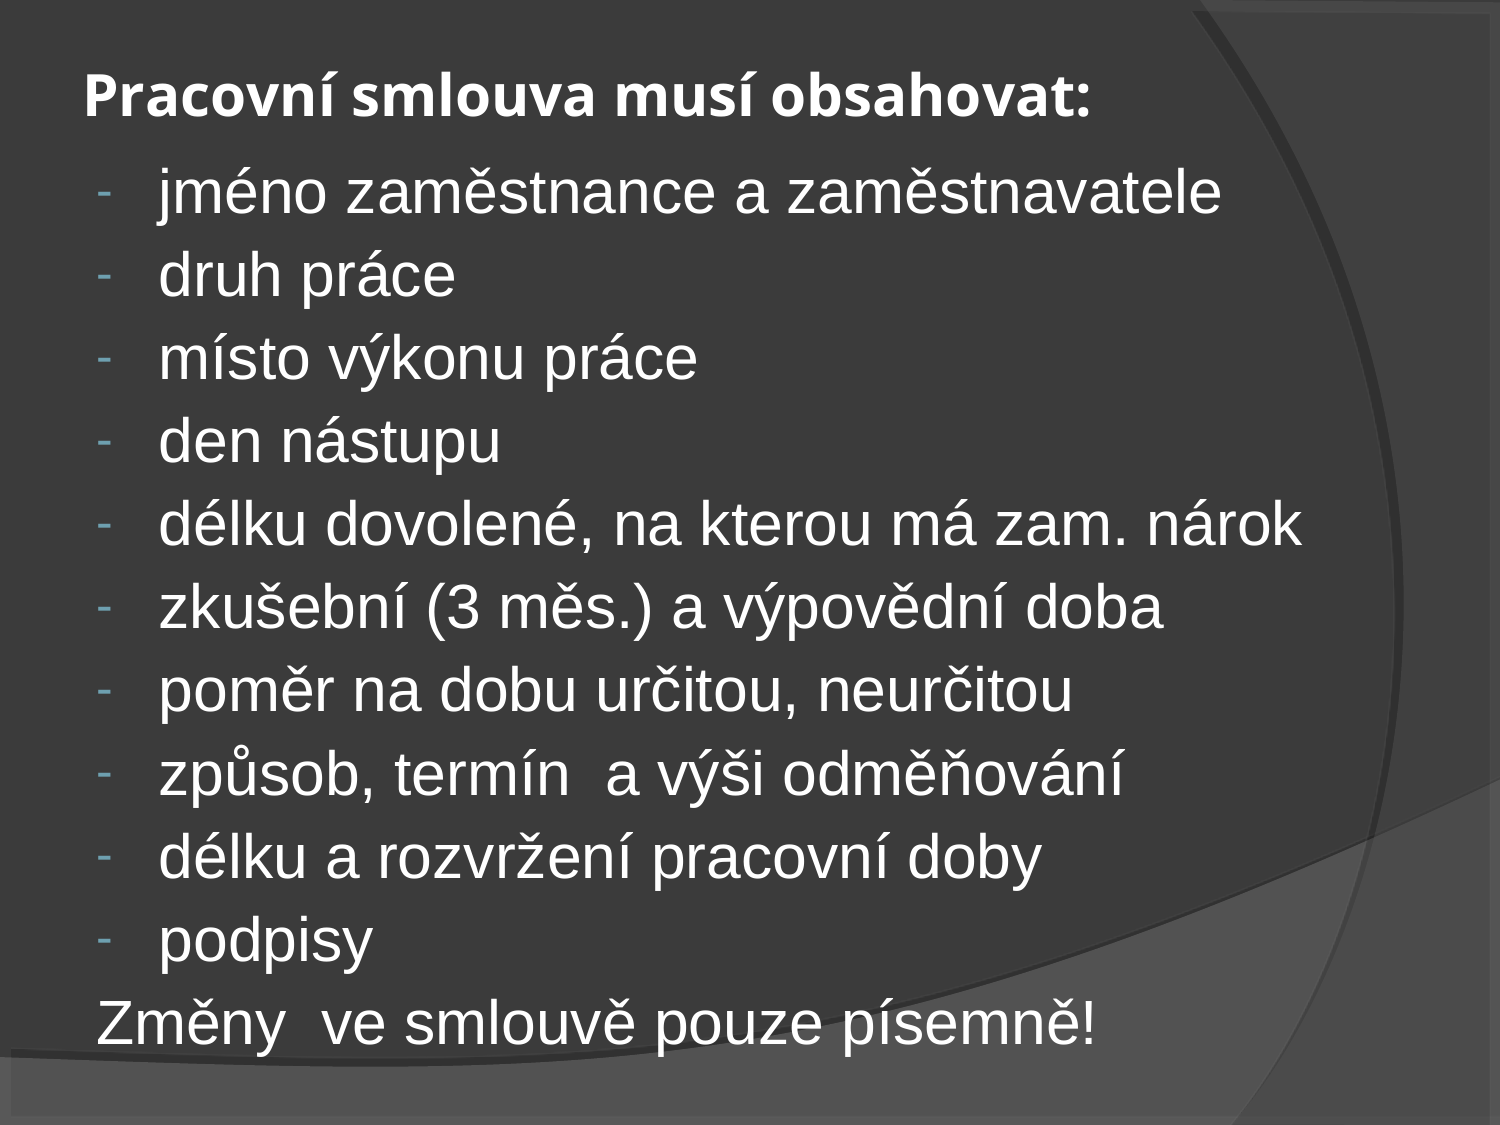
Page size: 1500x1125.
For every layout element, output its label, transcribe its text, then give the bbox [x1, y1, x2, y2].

list jméno zaměstnance a zaměstnavatele druh práce místo výkonu práce den nástupu délku dovolené, na kterou má zam. nárok zkušební (3 měs.) a výpovědní doba poměr na dobu určitou, neurčitou způsob, termín a výši odměňování délku a rozvržení pracovní doby podpisy Změny ve smlouvě pouze písemně! [75, 152, 1442, 1125]
title Pracovní smlouva musí obsahovat: [74, 45, 1300, 141]
